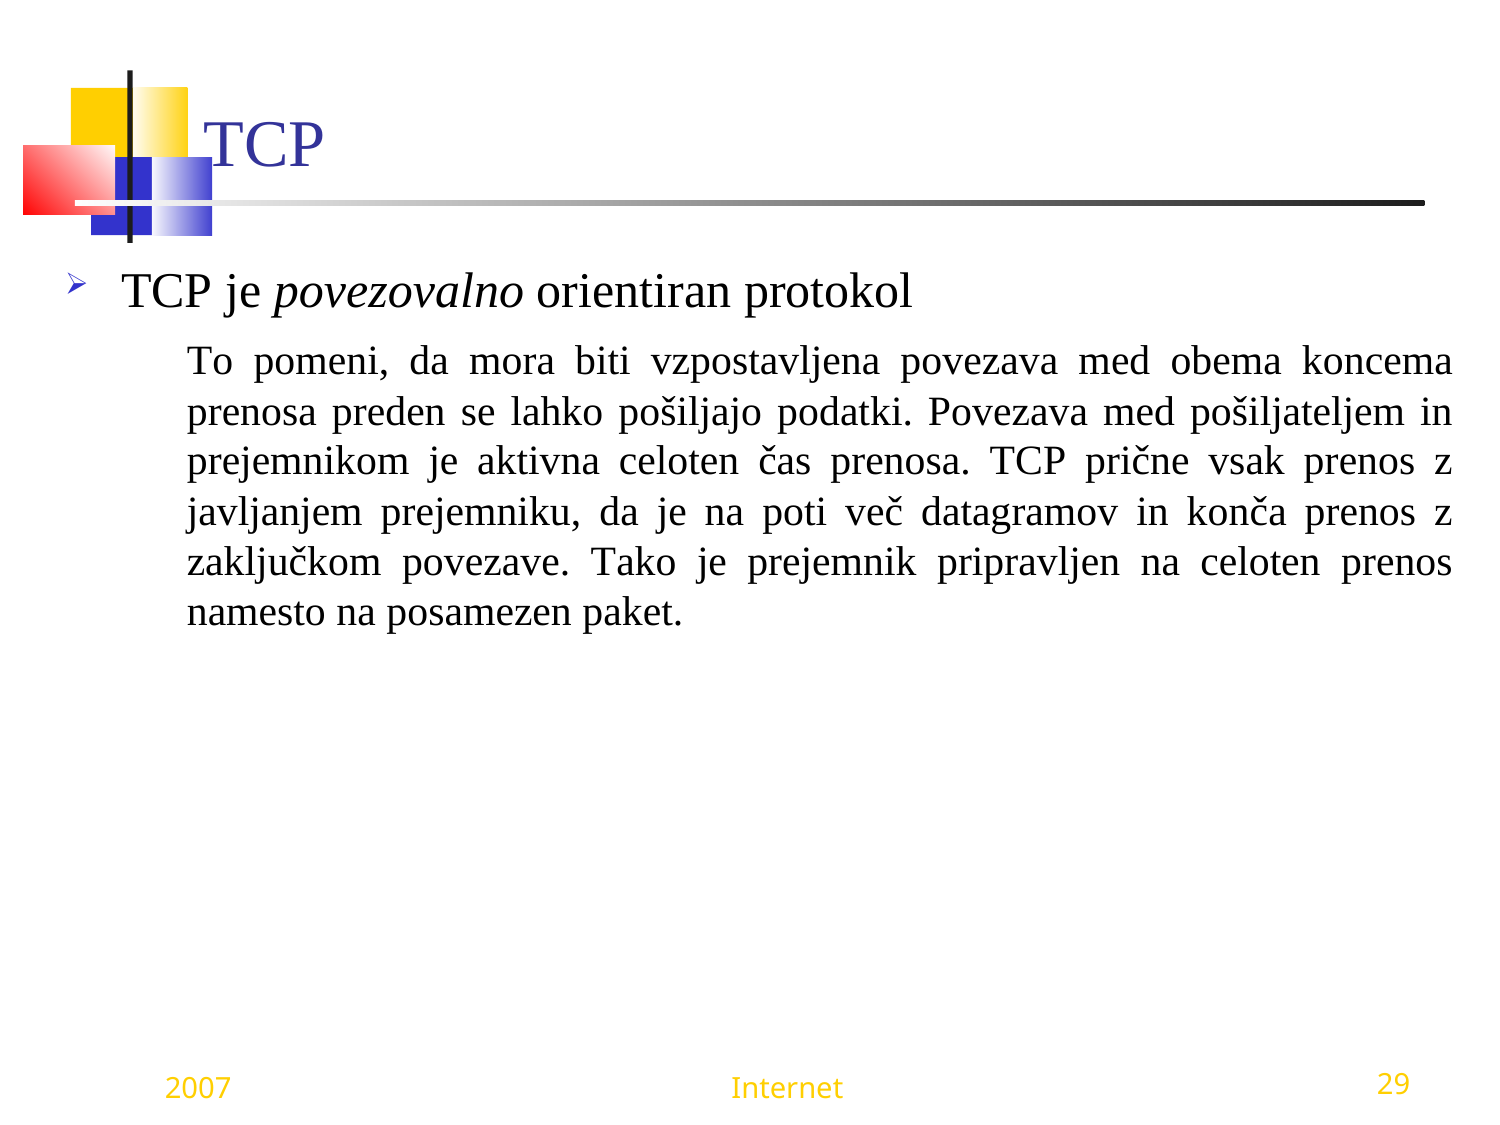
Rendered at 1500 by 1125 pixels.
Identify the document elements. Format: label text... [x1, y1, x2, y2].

title TCP [188, 92, 1468, 188]
text_box <number> [1112, 1037, 1426, 1113]
text_box 2007 [150, 1037, 463, 1113]
text_box Internet [549, 1037, 1026, 1113]
list TCP je povezovalno orientiran protokol To pomeni, da mora biti vzpostavljena povezava med obema koncema prenosa preden se lahko pošiljajo podatki. Povezava med pošiljateljem in prejemnikom je aktivna celoten čas prenosa. TCP prične vsak prenos z javljanjem prejemniku, da je na poti več datagramov in konča prenos z zaključkom povezave. Tako je prejemnik pripravljen na celoten prenos namesto na posamezen paket. [50, 249, 1469, 1007]
